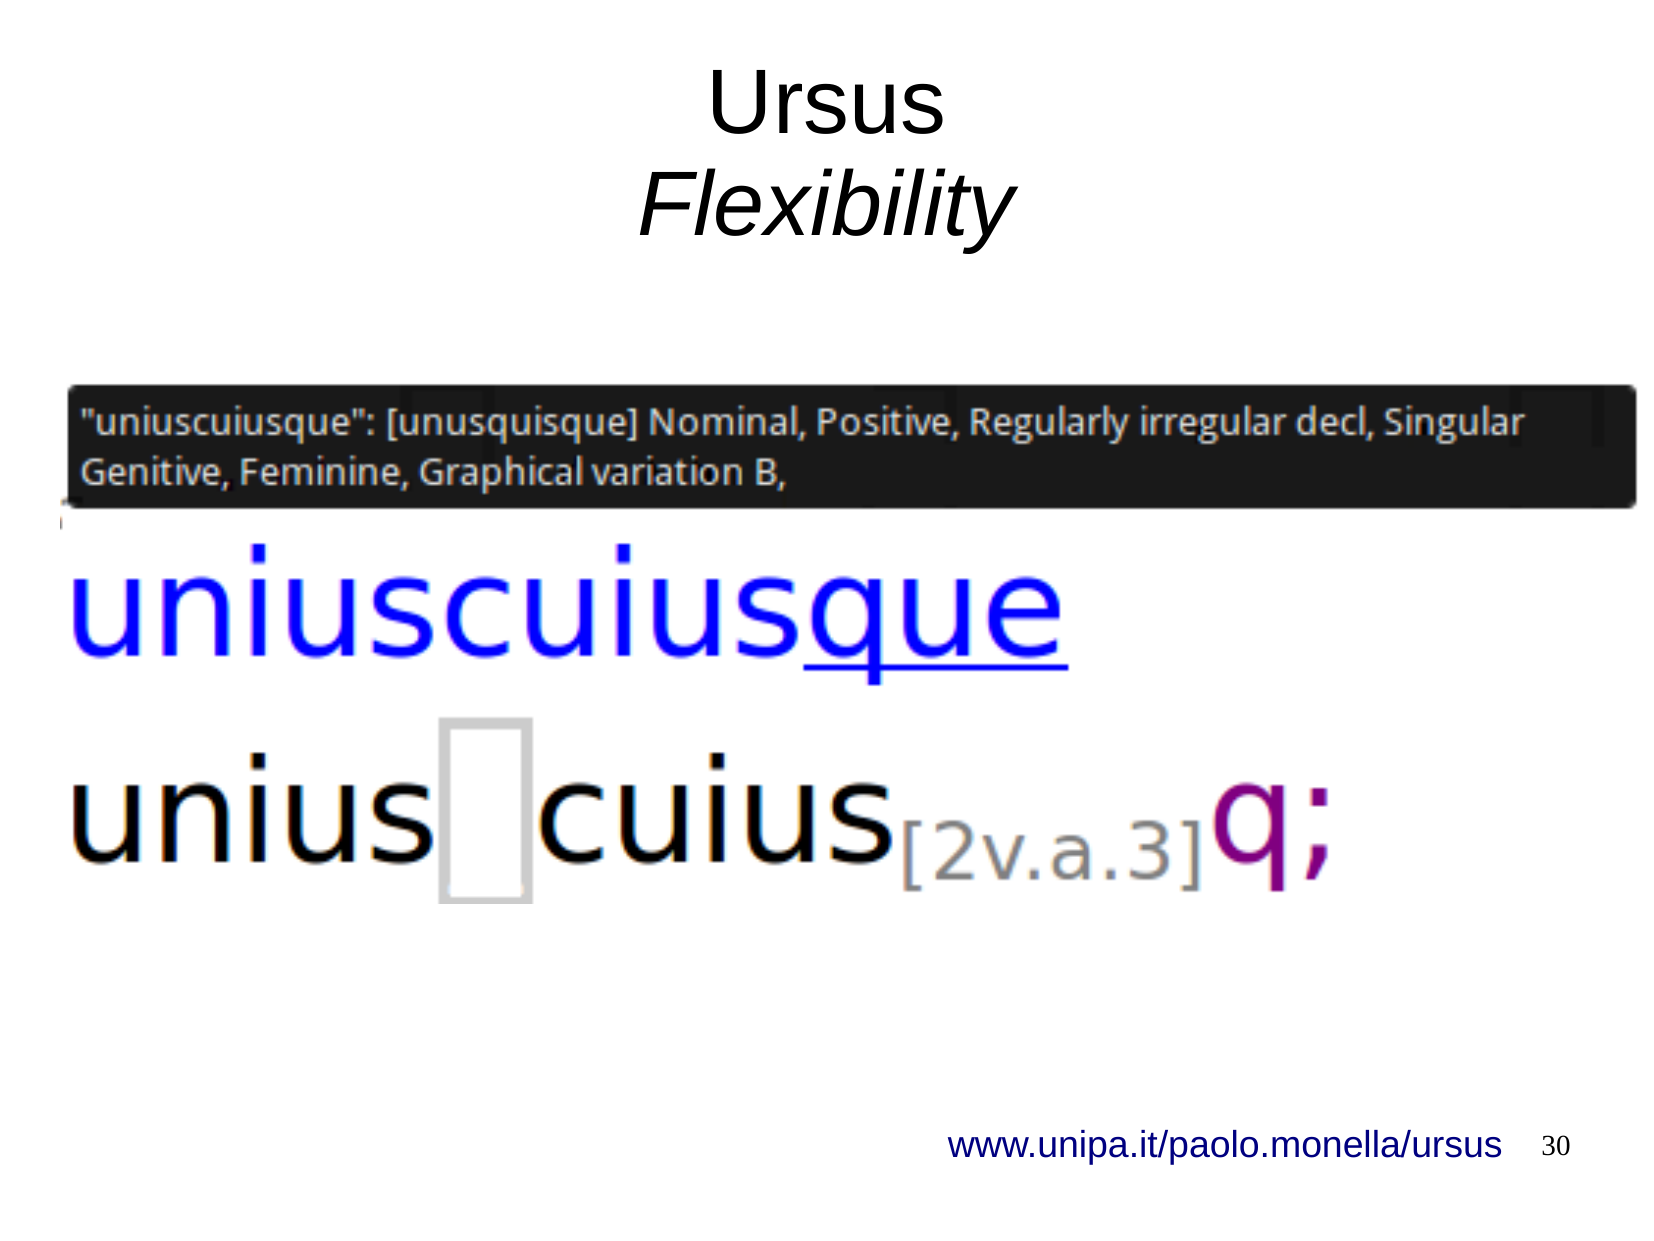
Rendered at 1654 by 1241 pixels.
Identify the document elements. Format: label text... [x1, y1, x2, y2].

text_box www.unipa.it/paolo.monella/ursus [933, 1116, 1548, 1216]
title Ursus Flexibility [82, 49, 1571, 257]
picture [60, 377, 1652, 904]
